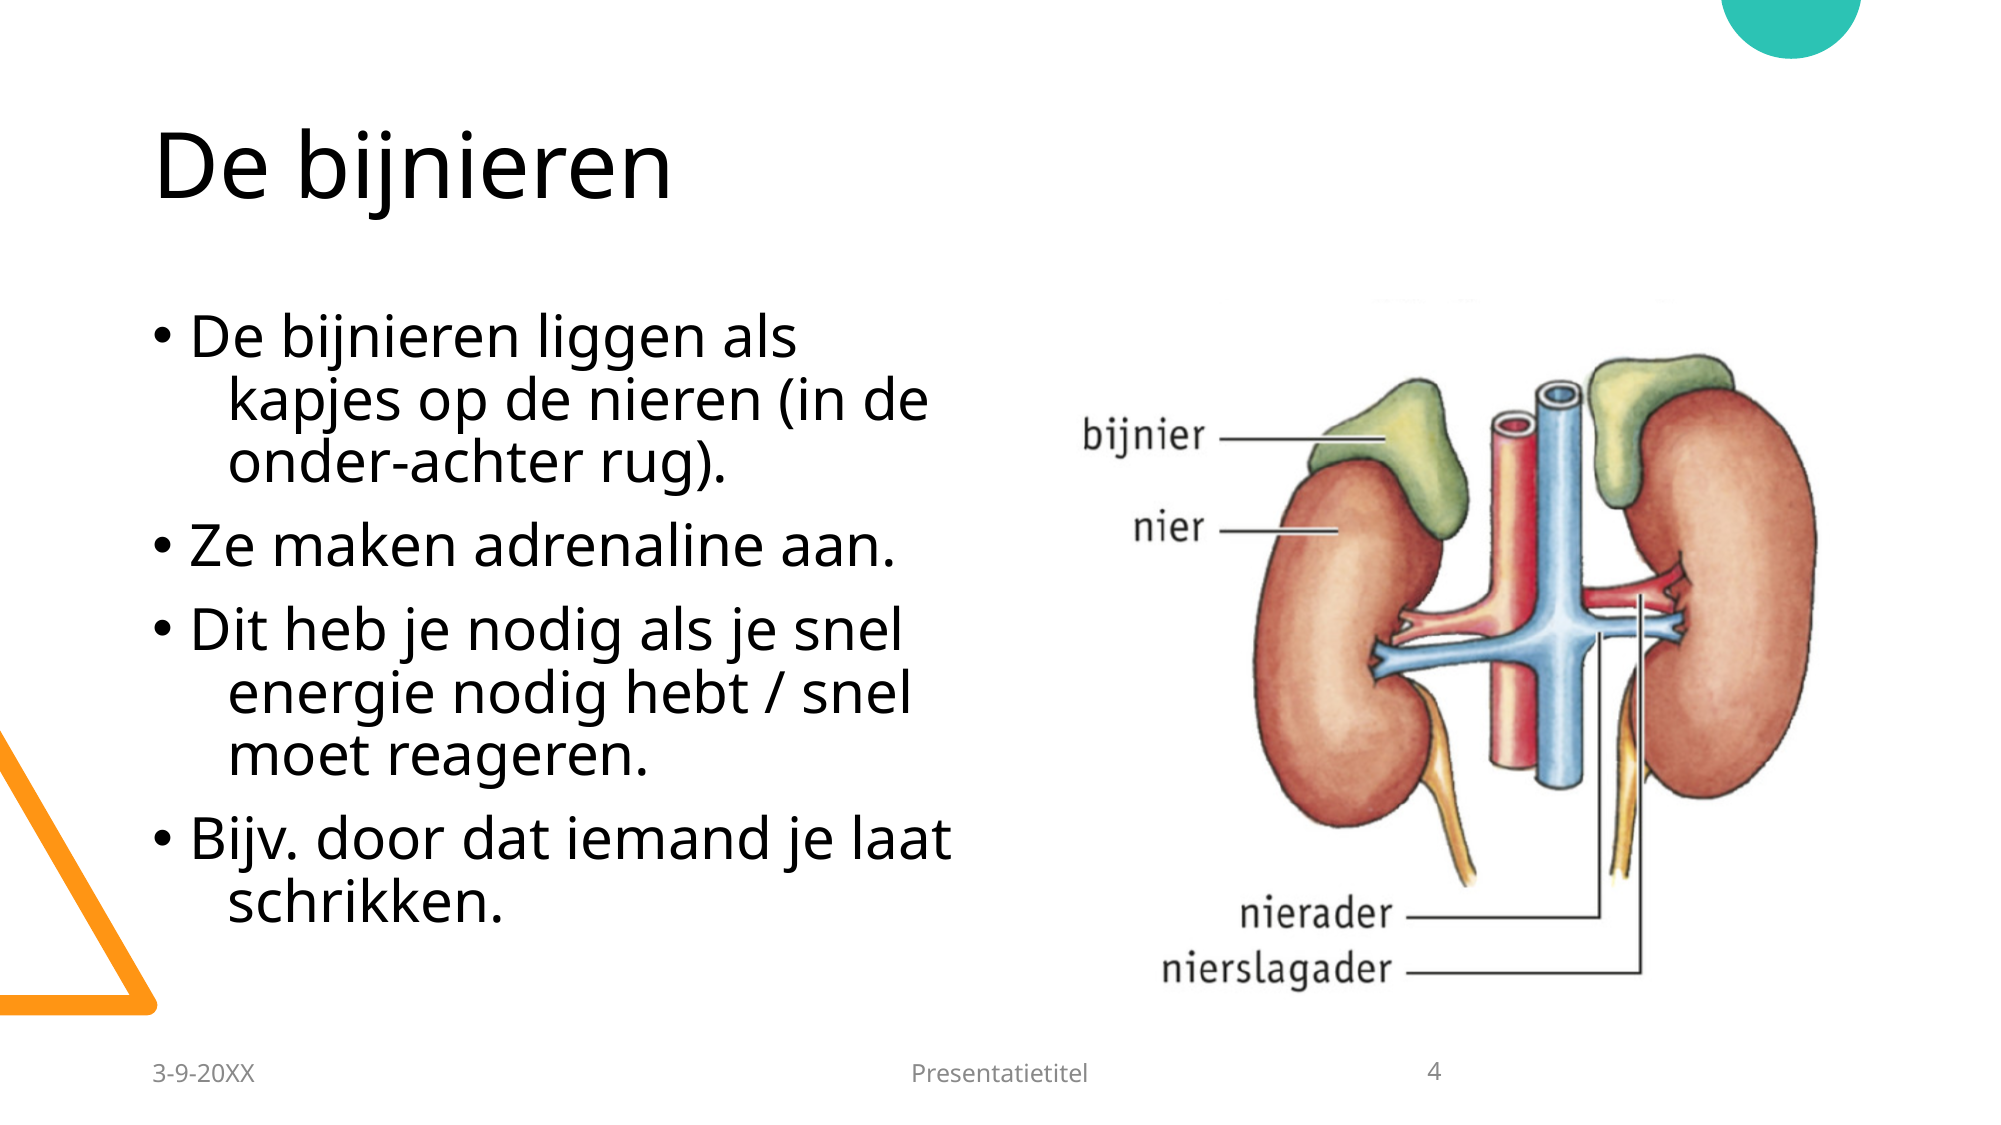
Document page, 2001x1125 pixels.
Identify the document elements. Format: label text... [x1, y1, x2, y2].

picture [1045, 299, 1830, 1014]
text_box 3-9-20XX [137, 1042, 588, 1103]
text_box ‹nr.› [1412, 1042, 1863, 1103]
list De bijnieren liggen als kapjes op de nieren (in de onder-achter rug). Ze maken adrenaline aan. Dit heb je nodig als je snel energie nodig hebt / snel moet reageren. Bijv. door dat iemand je laat schrikken. [137, 299, 988, 1014]
text_box Presentatietitel [662, 1042, 1338, 1103]
title De bijnieren [137, 59, 1863, 278]
